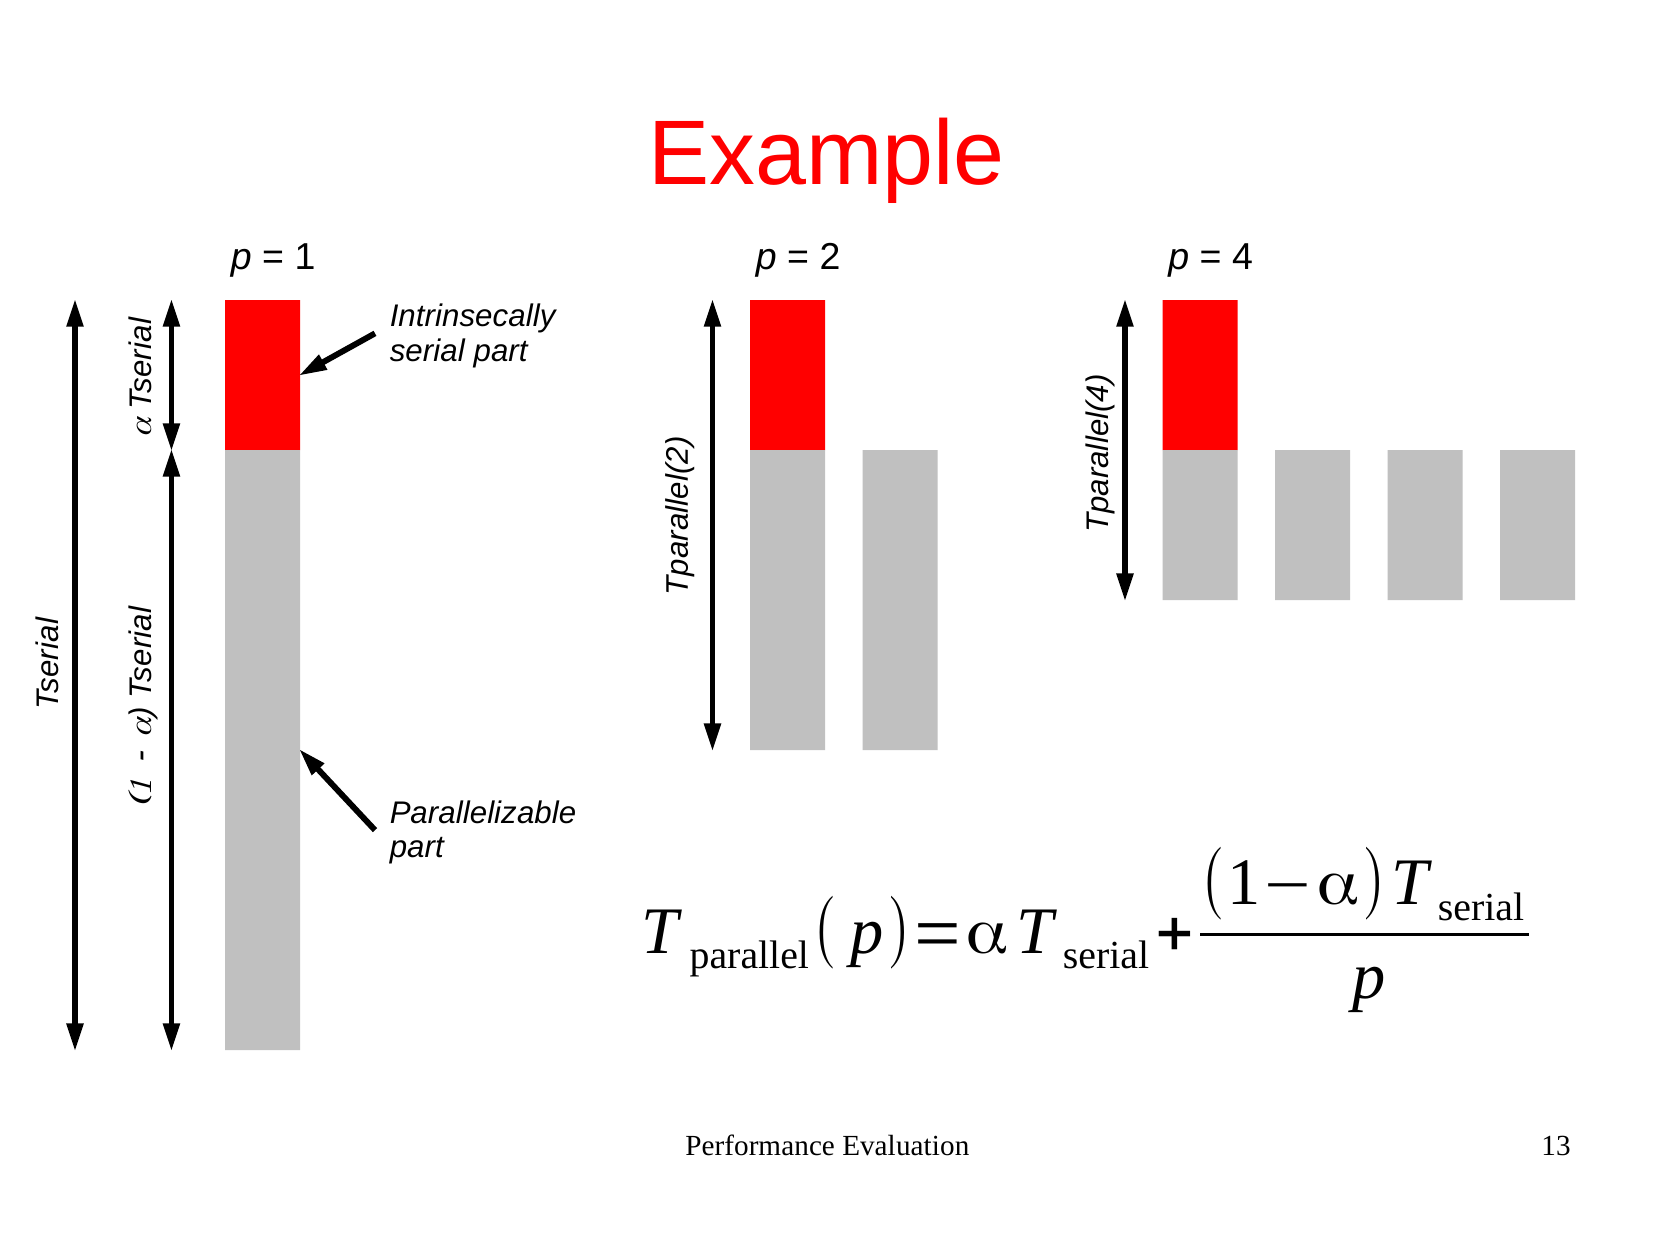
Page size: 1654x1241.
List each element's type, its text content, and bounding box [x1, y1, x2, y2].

title Example [82, 49, 1571, 257]
text_box Tserial [19, 600, 76, 728]
chart [634, 843, 1538, 1013]
text_box p = 4 [1150, 225, 1271, 288]
text_box p = 1 [213, 225, 334, 288]
text_box Tparallel(4) [1069, 356, 1126, 551]
text_box [1275, 450, 1351, 601]
text_box (1 - ) Tserial [112, 588, 175, 826]
text_box Parallelizable part [375, 787, 638, 873]
text_box [1500, 450, 1576, 601]
text_box [1387, 450, 1463, 601]
text_box Intrinsecally serial part [375, 290, 638, 377]
text_box Tparallel(2) [649, 418, 706, 613]
text_box [1162, 300, 1238, 601]
text_box p = 2 [738, 225, 859, 288]
text_box [750, 300, 826, 751]
text_box  Tserial [112, 300, 175, 456]
text_box [862, 450, 938, 751]
text_box [225, 300, 301, 1051]
